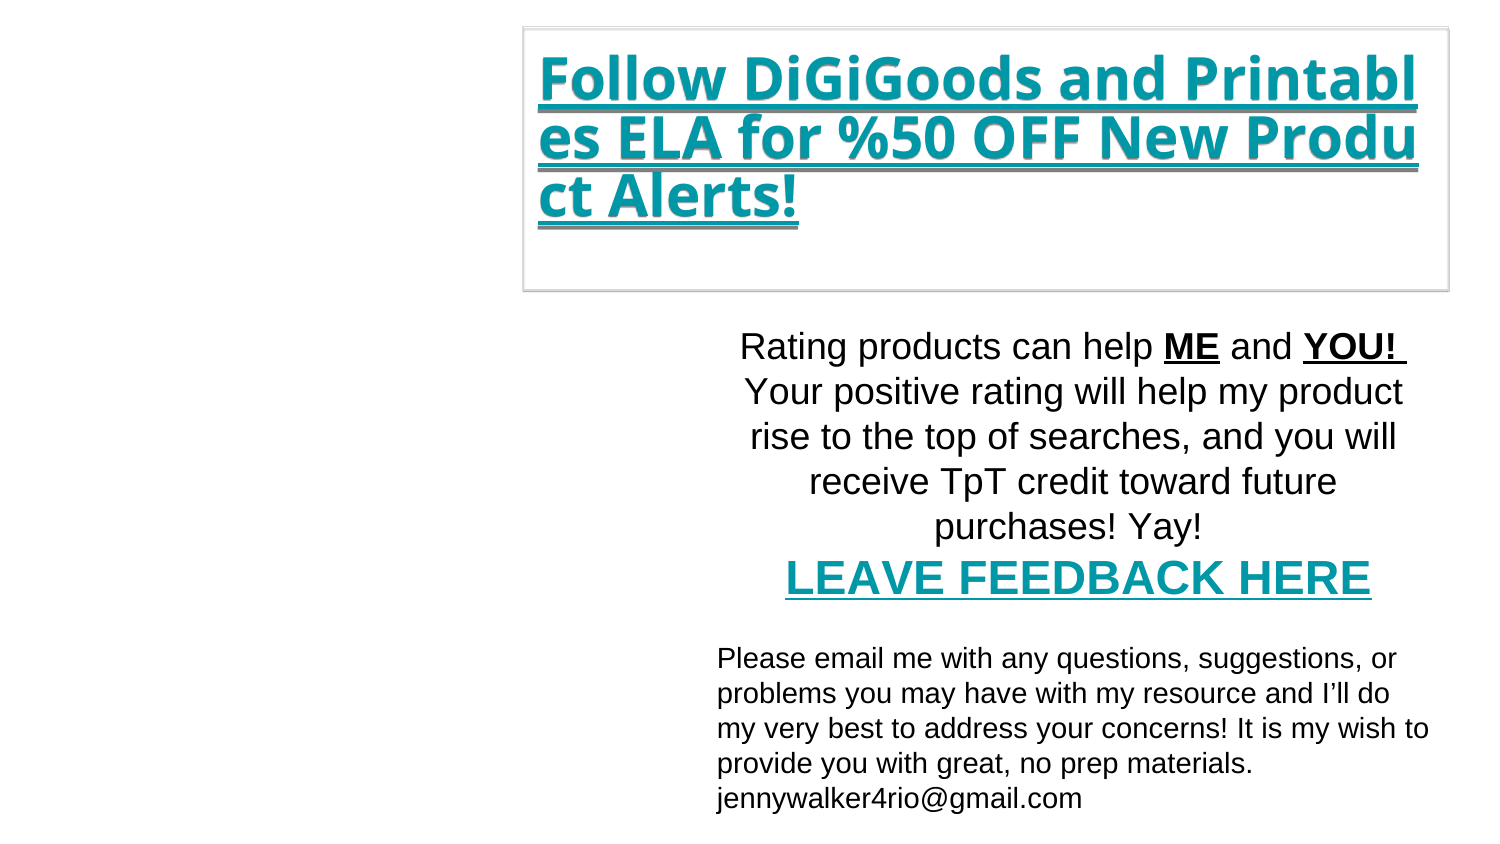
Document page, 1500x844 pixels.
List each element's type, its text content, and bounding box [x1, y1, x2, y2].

text_box Follow DiGiGoods and Printables ELA for %50 OFF New Product Alerts! [523, 26, 1449, 290]
text_box Rating products can help ME and YOU! Your positive rating will help my product rise to the top of searches, and you will receive TpT credit toward future purchases! Yay! LEAVE FEEDBACK HERE Please email me with any questions, suggestions, or problems you may have with my resource and I’ll do my very best to address your concerns! It is my wish to provide you with great, no prep materials. jennywalker4rio@gmail.com [701, 306, 1449, 594]
